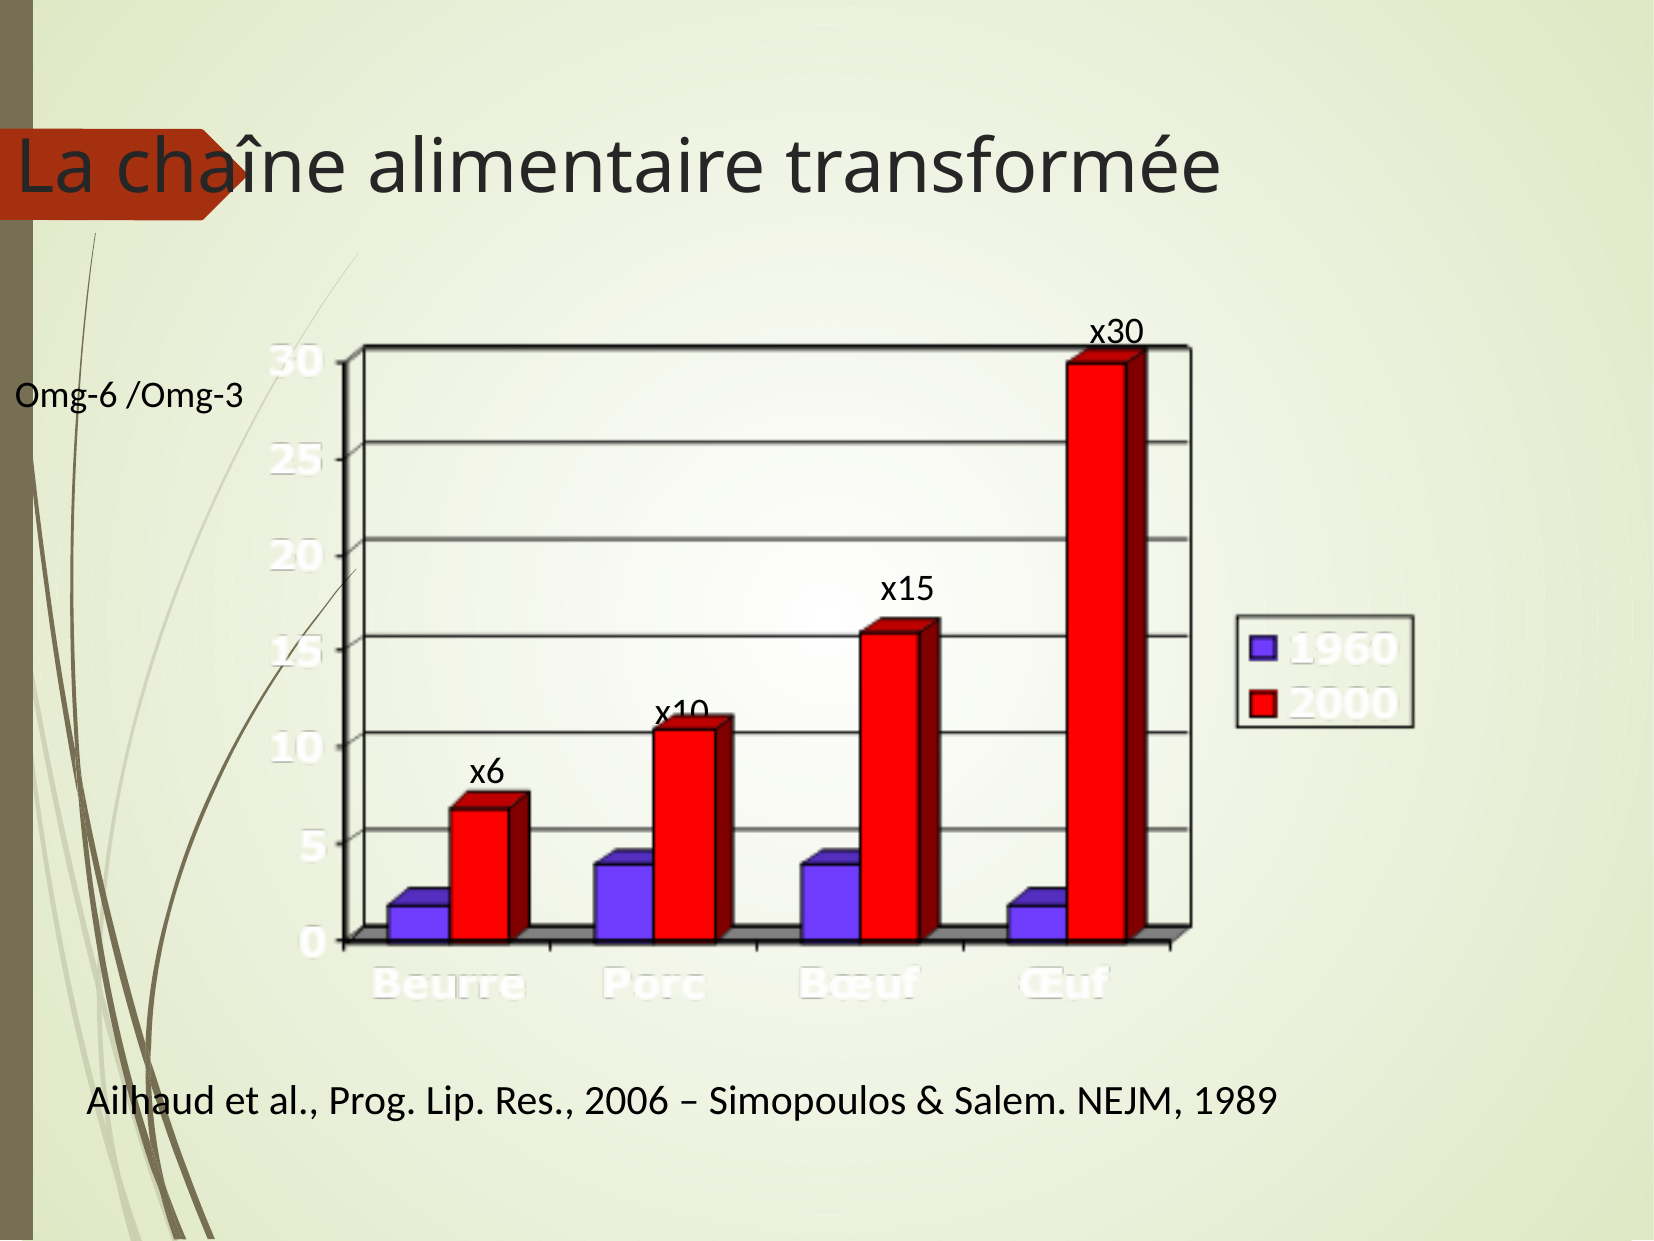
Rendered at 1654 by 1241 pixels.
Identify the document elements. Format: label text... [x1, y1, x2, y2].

picture [206, 301, 1434, 1046]
text_box Ailhaud et al., Prog. Lip. Res., 2006 – Simopoulos & Salem. NEJM, 1989 [71, 1075, 1556, 1133]
text_box Omg-6 /Omg-3 [0, 371, 206, 425]
title La chaîne alimentaire transformée [0, 110, 1406, 317]
